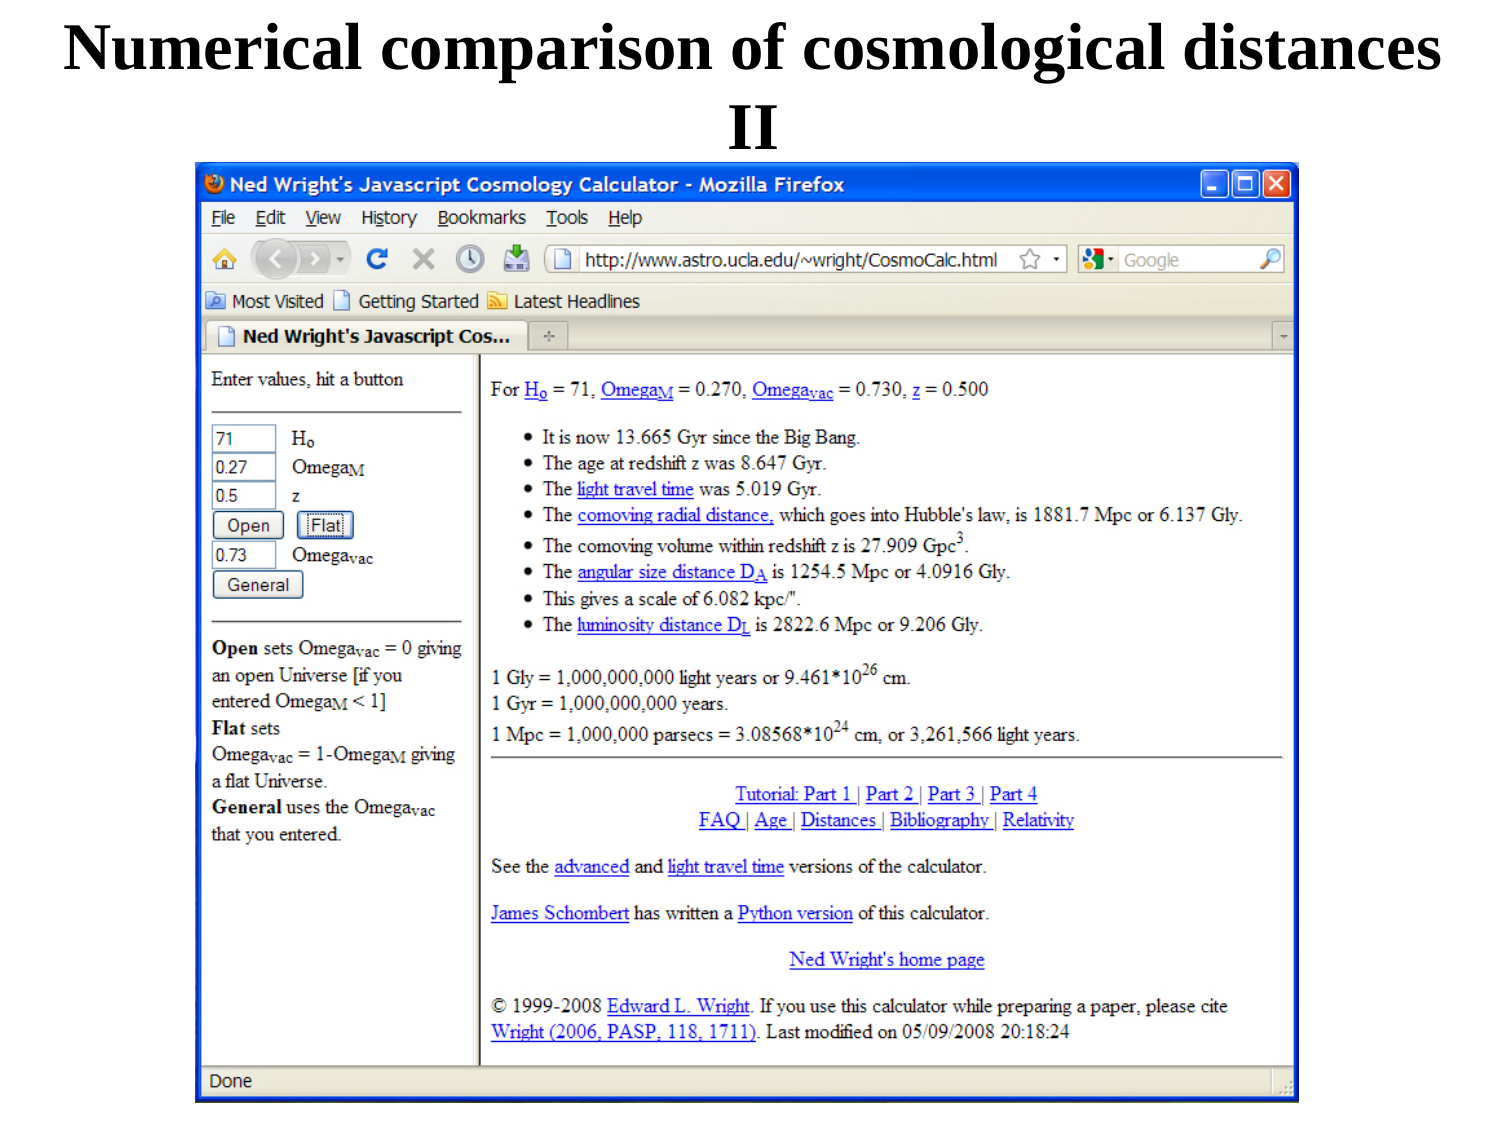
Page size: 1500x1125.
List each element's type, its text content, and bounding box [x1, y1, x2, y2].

title Numerical comparison of cosmological distances II [41, 15, 1467, 150]
picture [195, 162, 1299, 1103]
